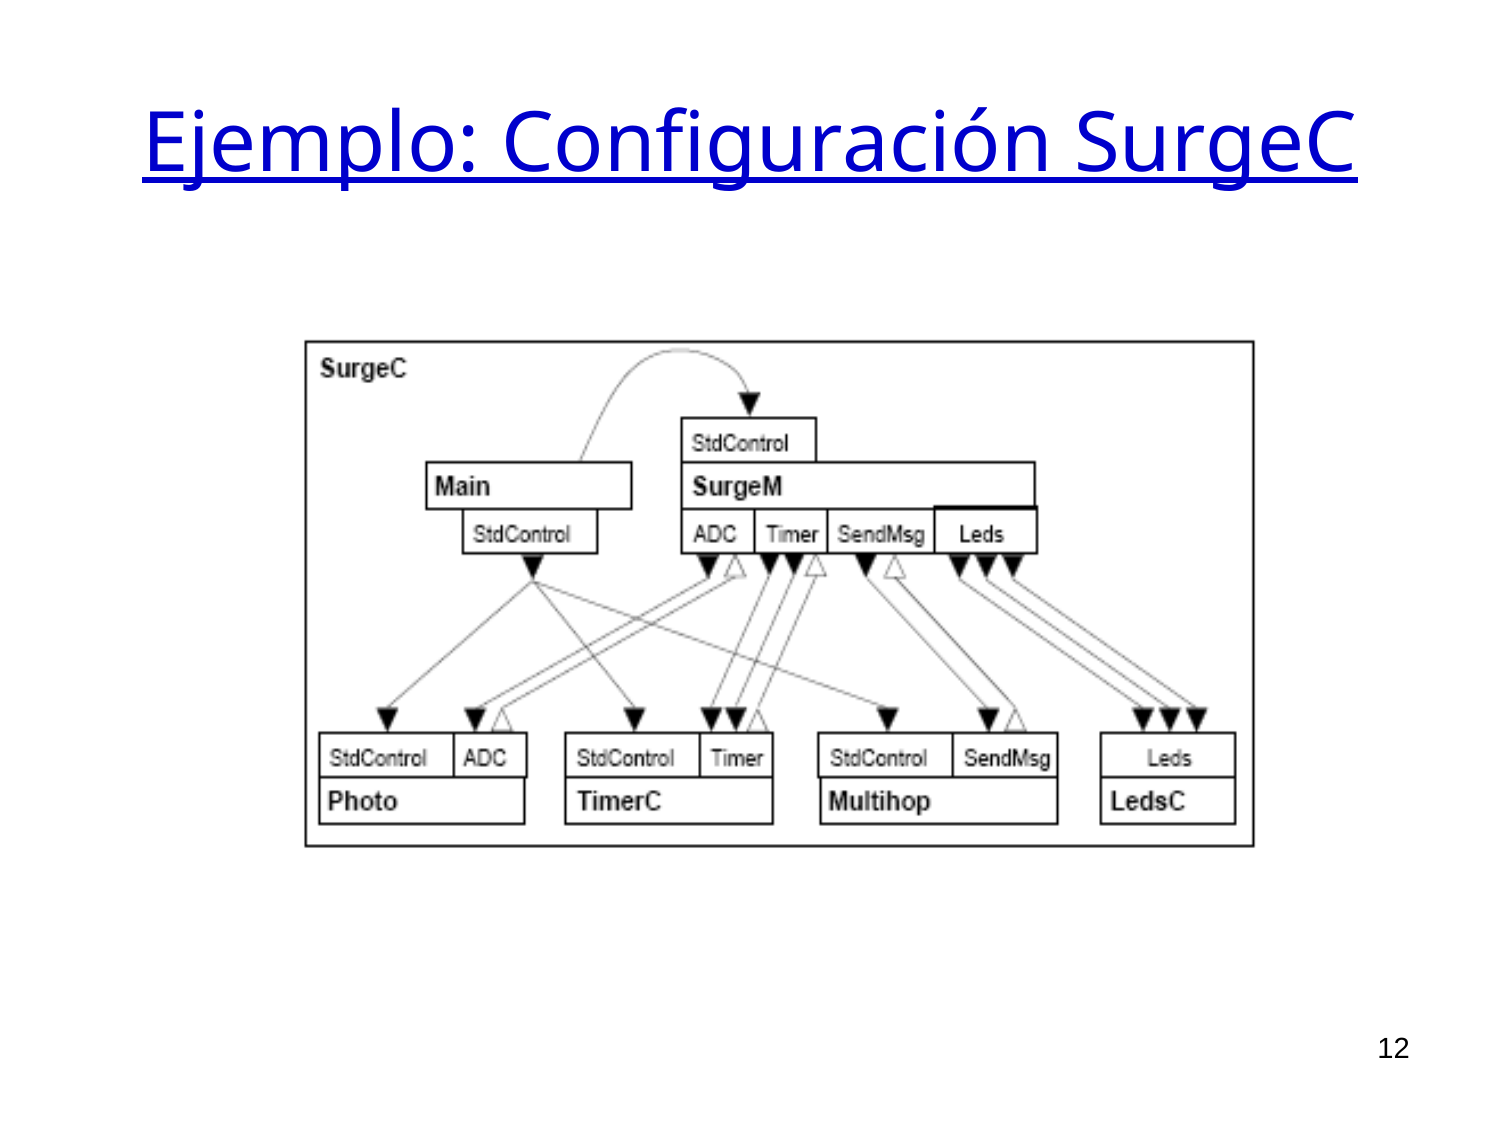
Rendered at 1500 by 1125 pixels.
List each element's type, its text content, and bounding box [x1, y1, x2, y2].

picture [287, 324, 1276, 878]
title Ejemplo: Configuración SurgeC [75, 34, 1426, 244]
